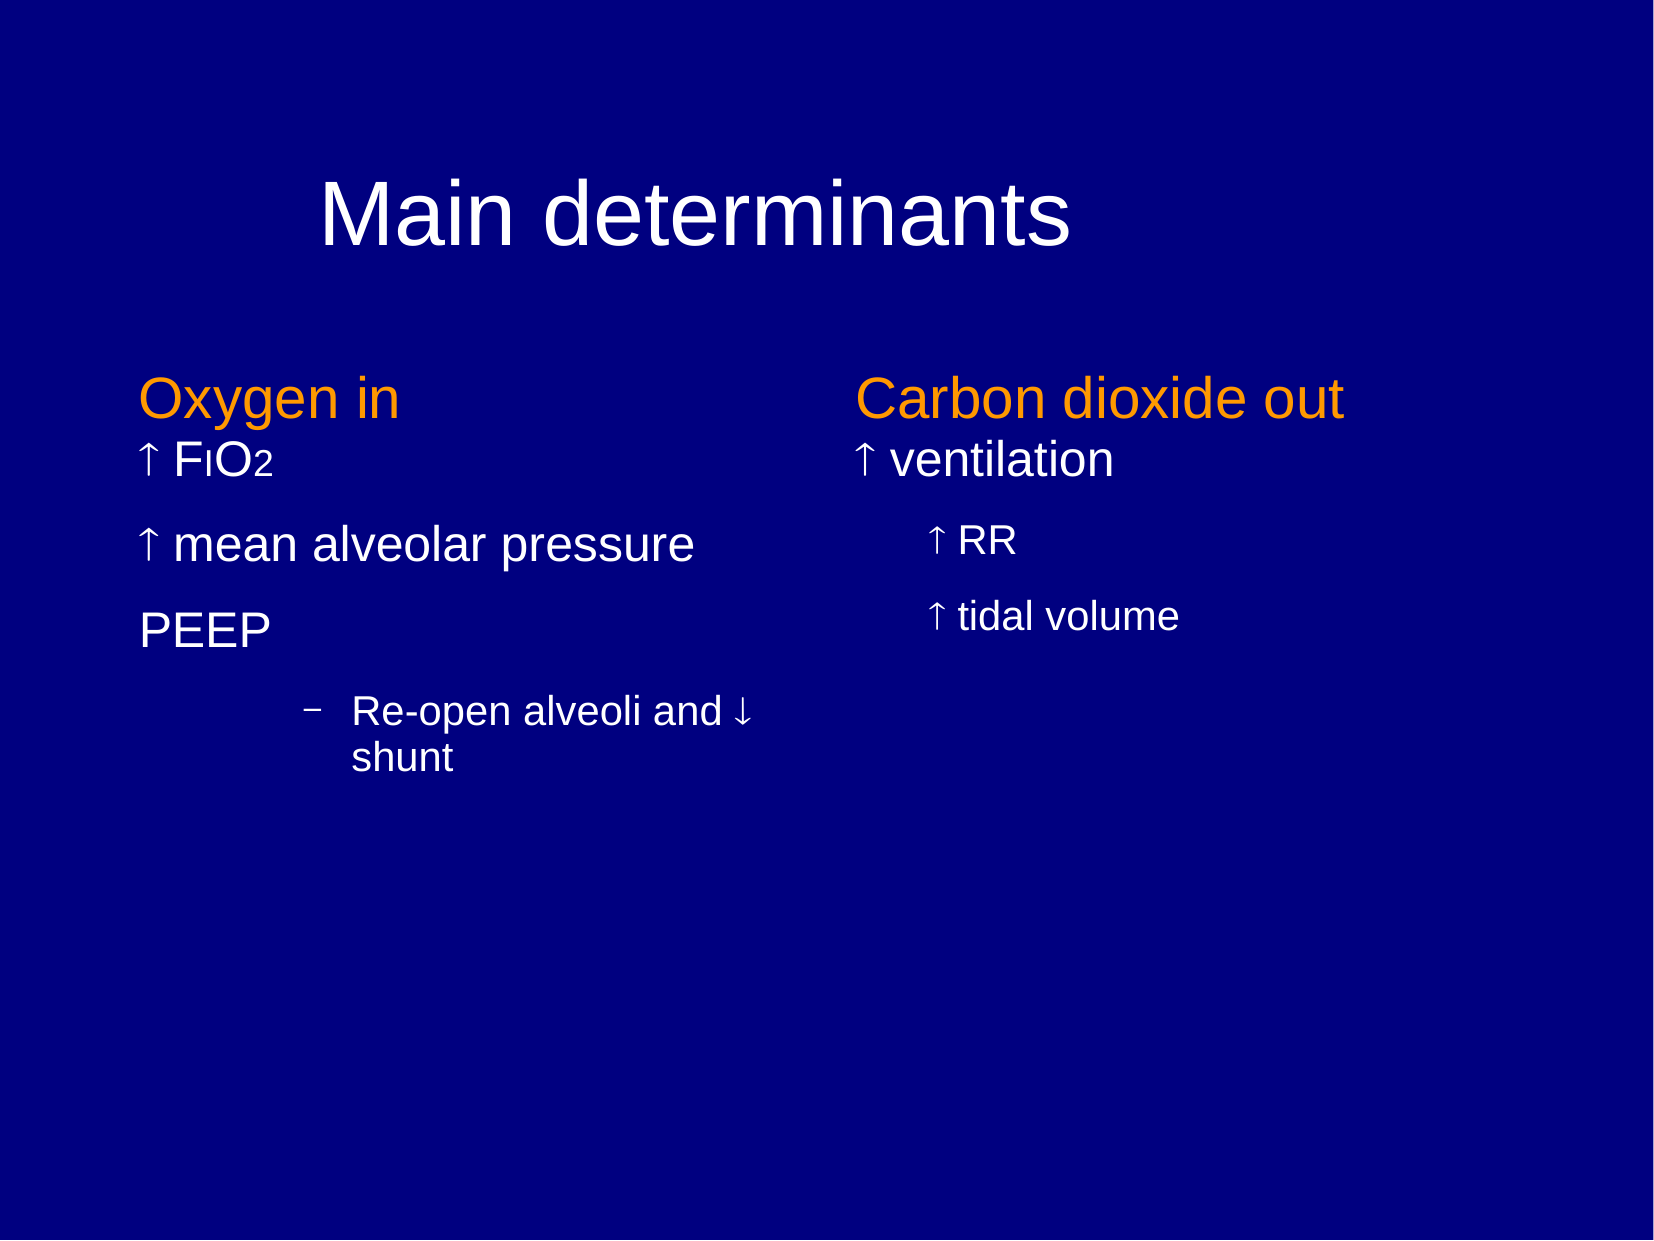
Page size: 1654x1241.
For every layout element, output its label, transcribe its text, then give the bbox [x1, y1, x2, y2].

list Oxygen in  FIO2  mean alveolar pressure PEEP Re-open alveoli and  shunt [123, 358, 813, 1103]
title Main determinants [124, 110, 1268, 317]
list Carbon dioxide out  ventilation  RR  tidal volume [840, 358, 1530, 1103]
